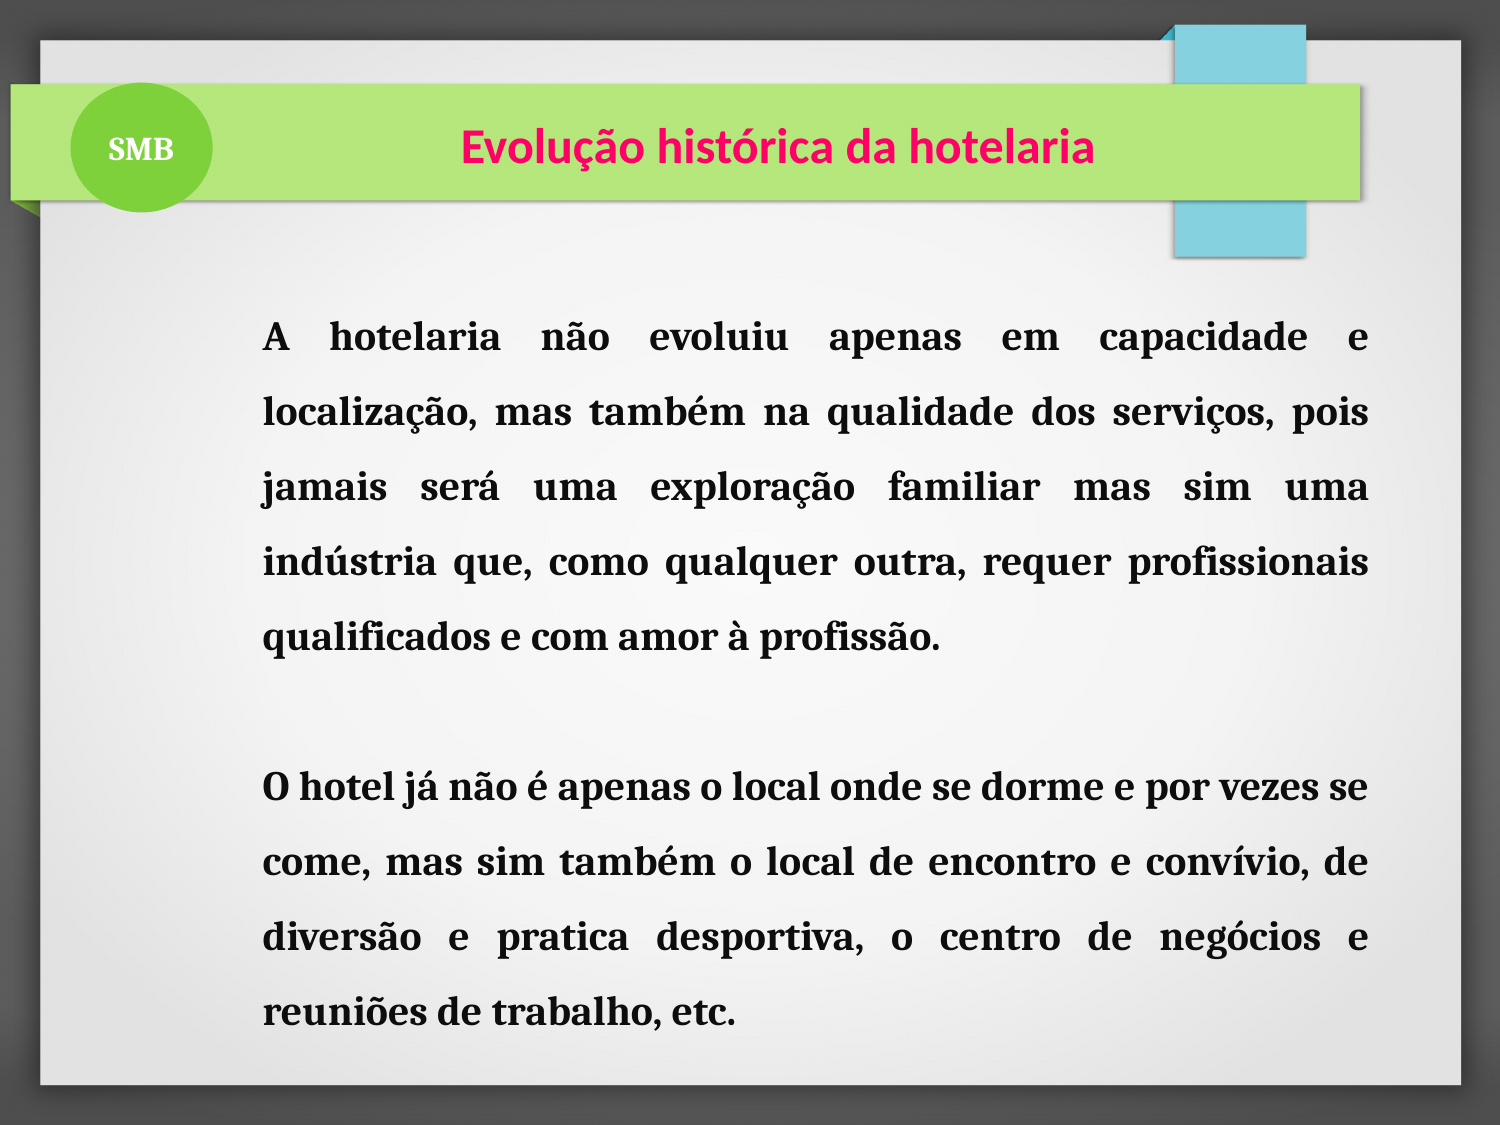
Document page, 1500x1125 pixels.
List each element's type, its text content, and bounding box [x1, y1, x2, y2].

text_box SMB [70, 82, 213, 213]
picture [0, 0, 1500, 1125]
text_box A hotelaria não evoluiu apenas em capacidade e localização, mas também na qualidade dos serviços, pois jamais será uma exploração familiar mas sim uma indústria que, como qualquer outra, requer profissionais qualificados e com amor à profissão. O hotel já não é apenas o local onde se dorme e por vezes se come, mas sim também o local de encontro e convívio, de diversão e pratica desportiva, o centro de negócios e reuniões de trabalho, etc. [248, 275, 1385, 1041]
text_box Evolução histórica da hotelaria [248, 106, 1300, 182]
